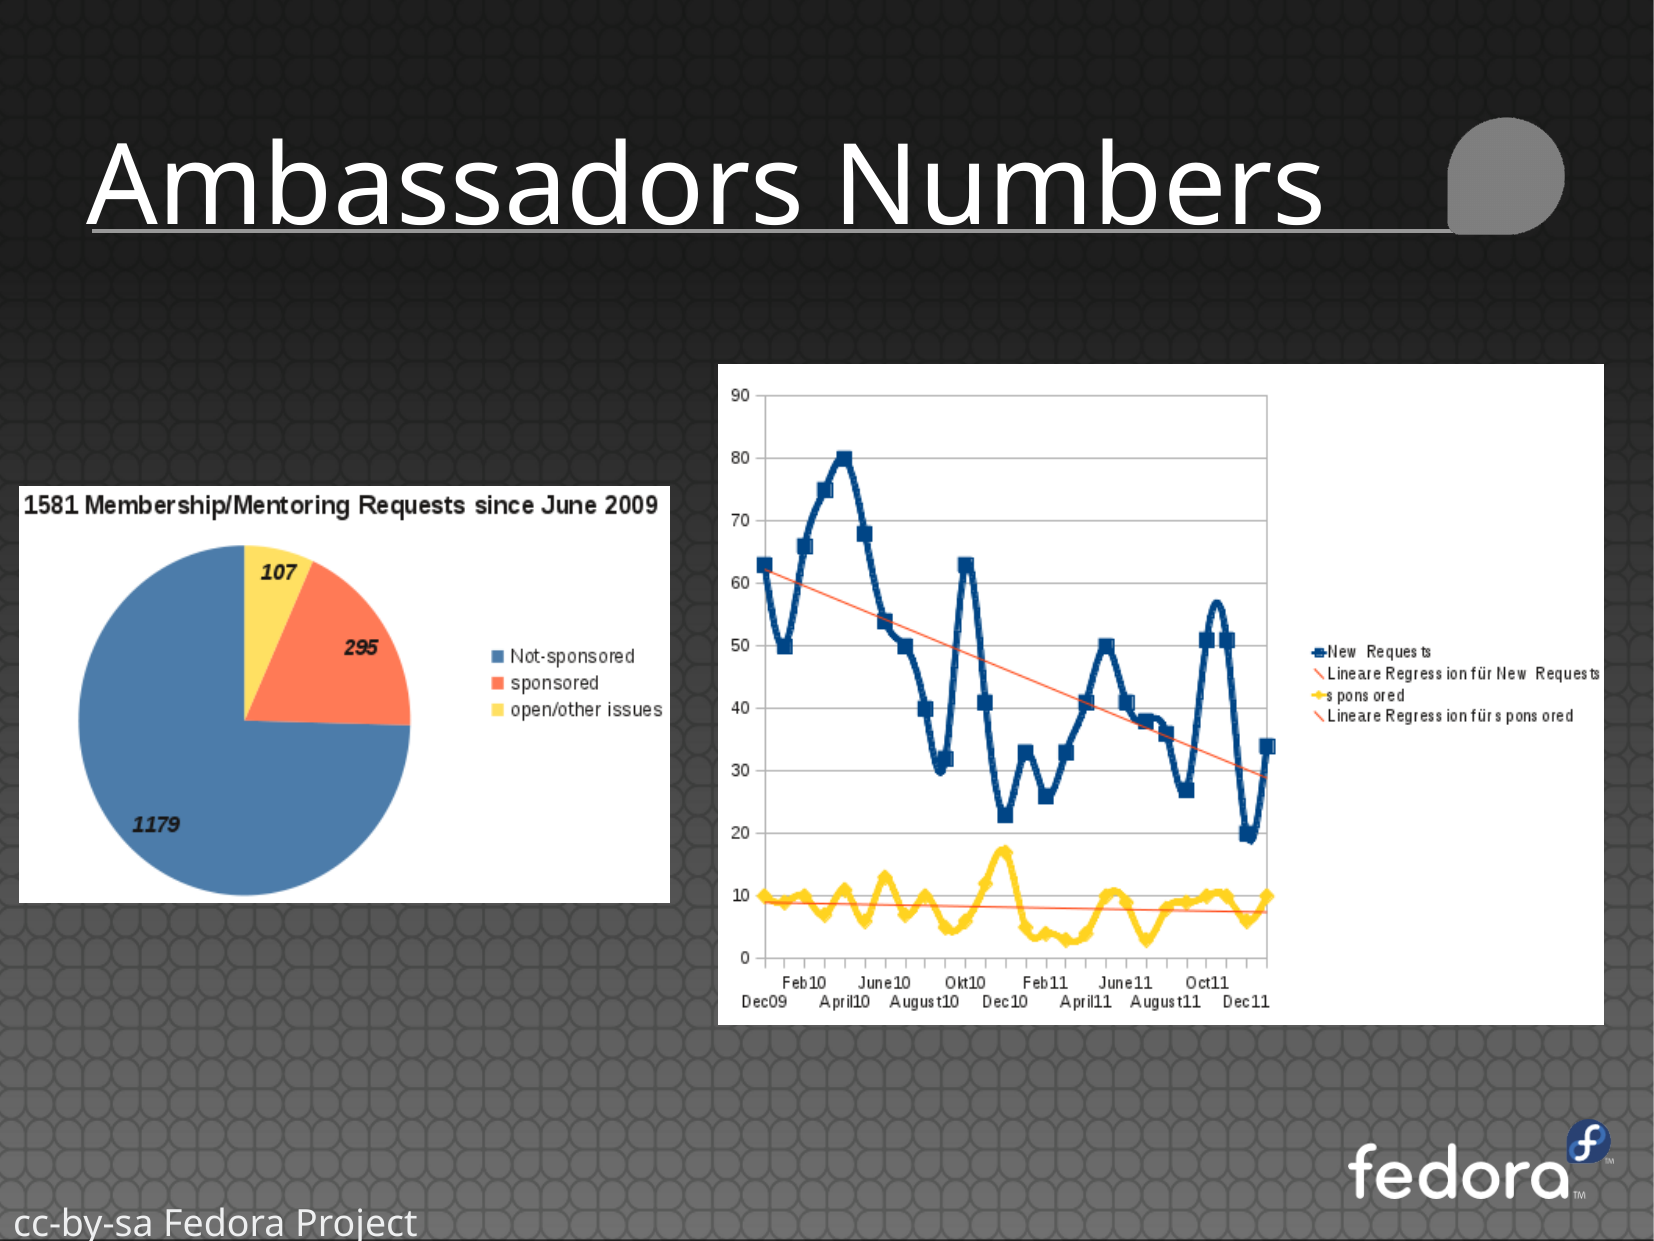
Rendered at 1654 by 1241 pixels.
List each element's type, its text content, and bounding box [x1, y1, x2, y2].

text_box cc-by-sa Fedora Project [4, 1189, 427, 1241]
title Ambassadors Numbers [86, 112, 1576, 249]
picture [0, 0, 1654, 1241]
